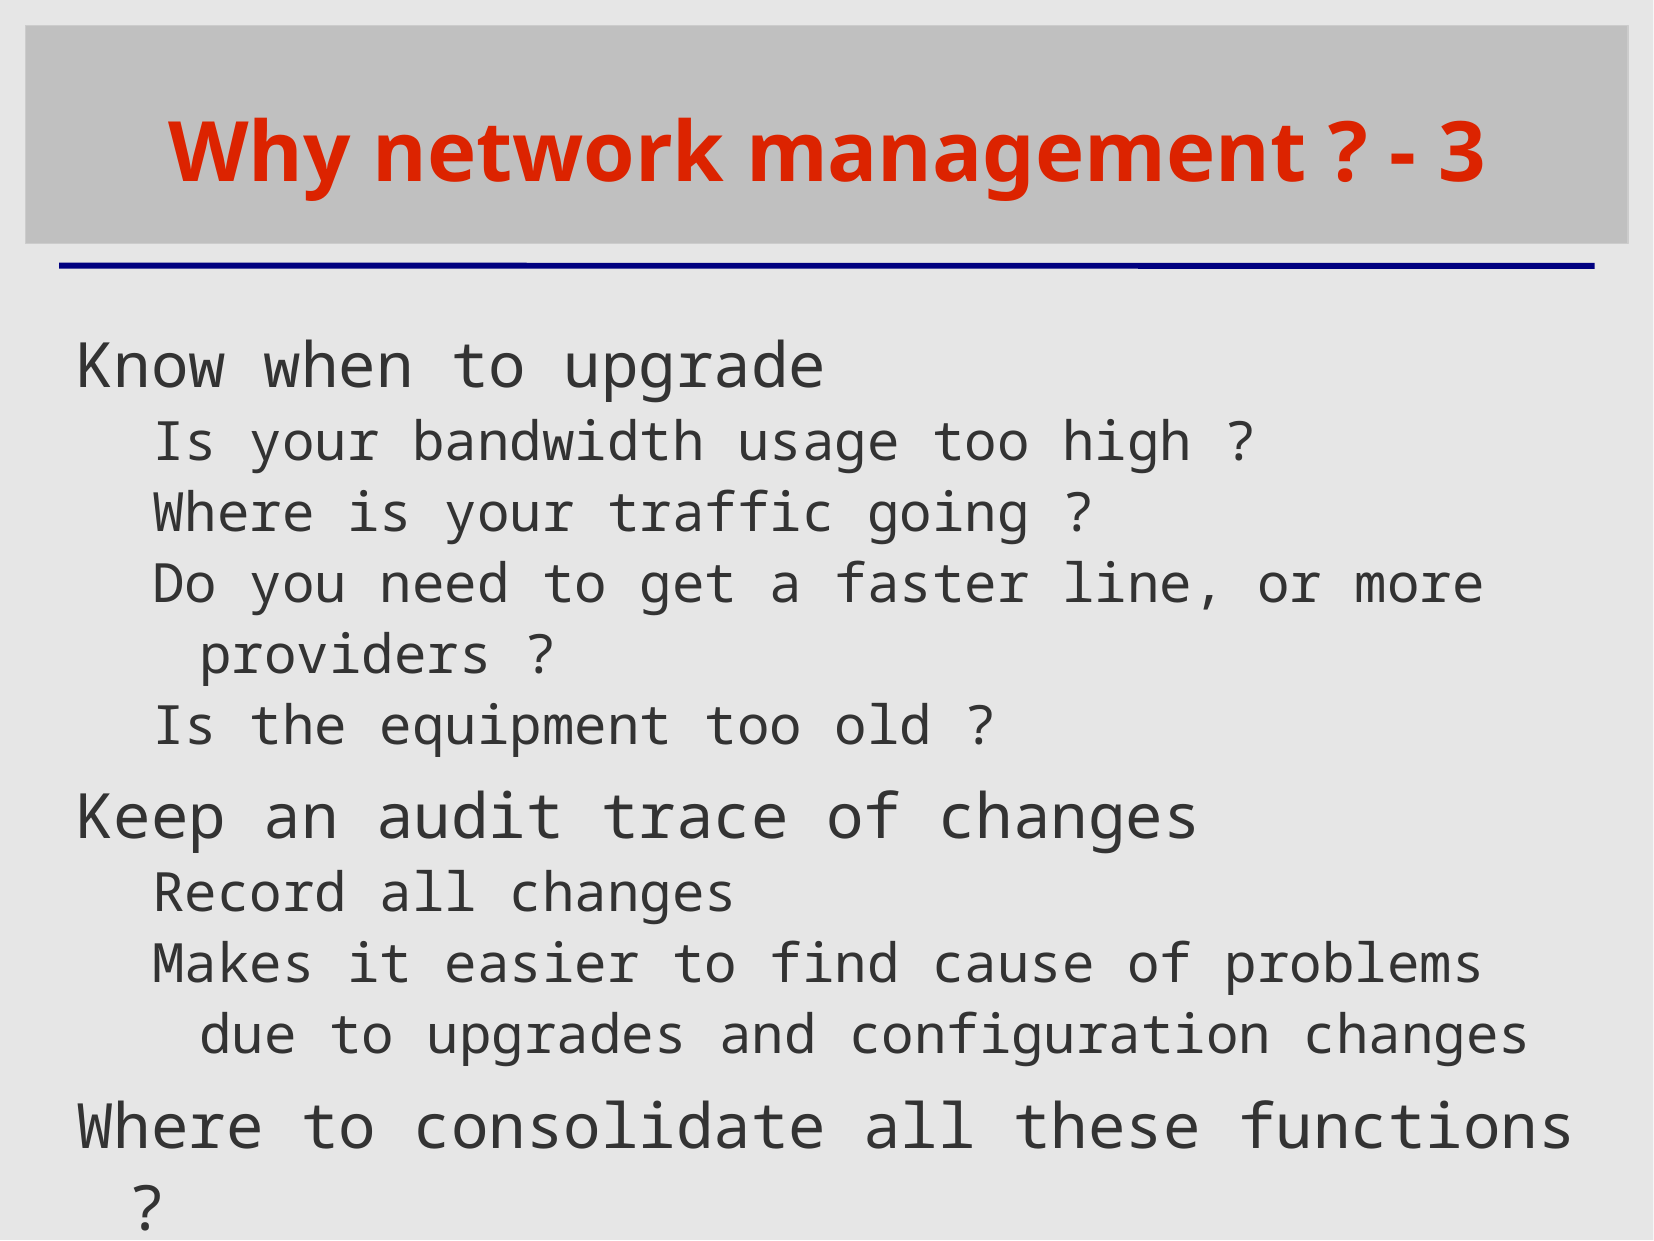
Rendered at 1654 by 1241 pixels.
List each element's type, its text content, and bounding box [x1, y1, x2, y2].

title Why network management ? - 3 [121, 46, 1534, 254]
list Know when to upgrade Is your bandwidth usage too high ? Where is your traffic going ? Do you need to get a faster line, or more providers ? Is the equipment too old ? Keep an audit trace of changes Record all changes Makes it easier to find cause of problems due to upgrades and configuration changes Where to consolidate all these functions ? In the Network Operation Center (NOC)‏ [59, 322, 1595, 1202]
